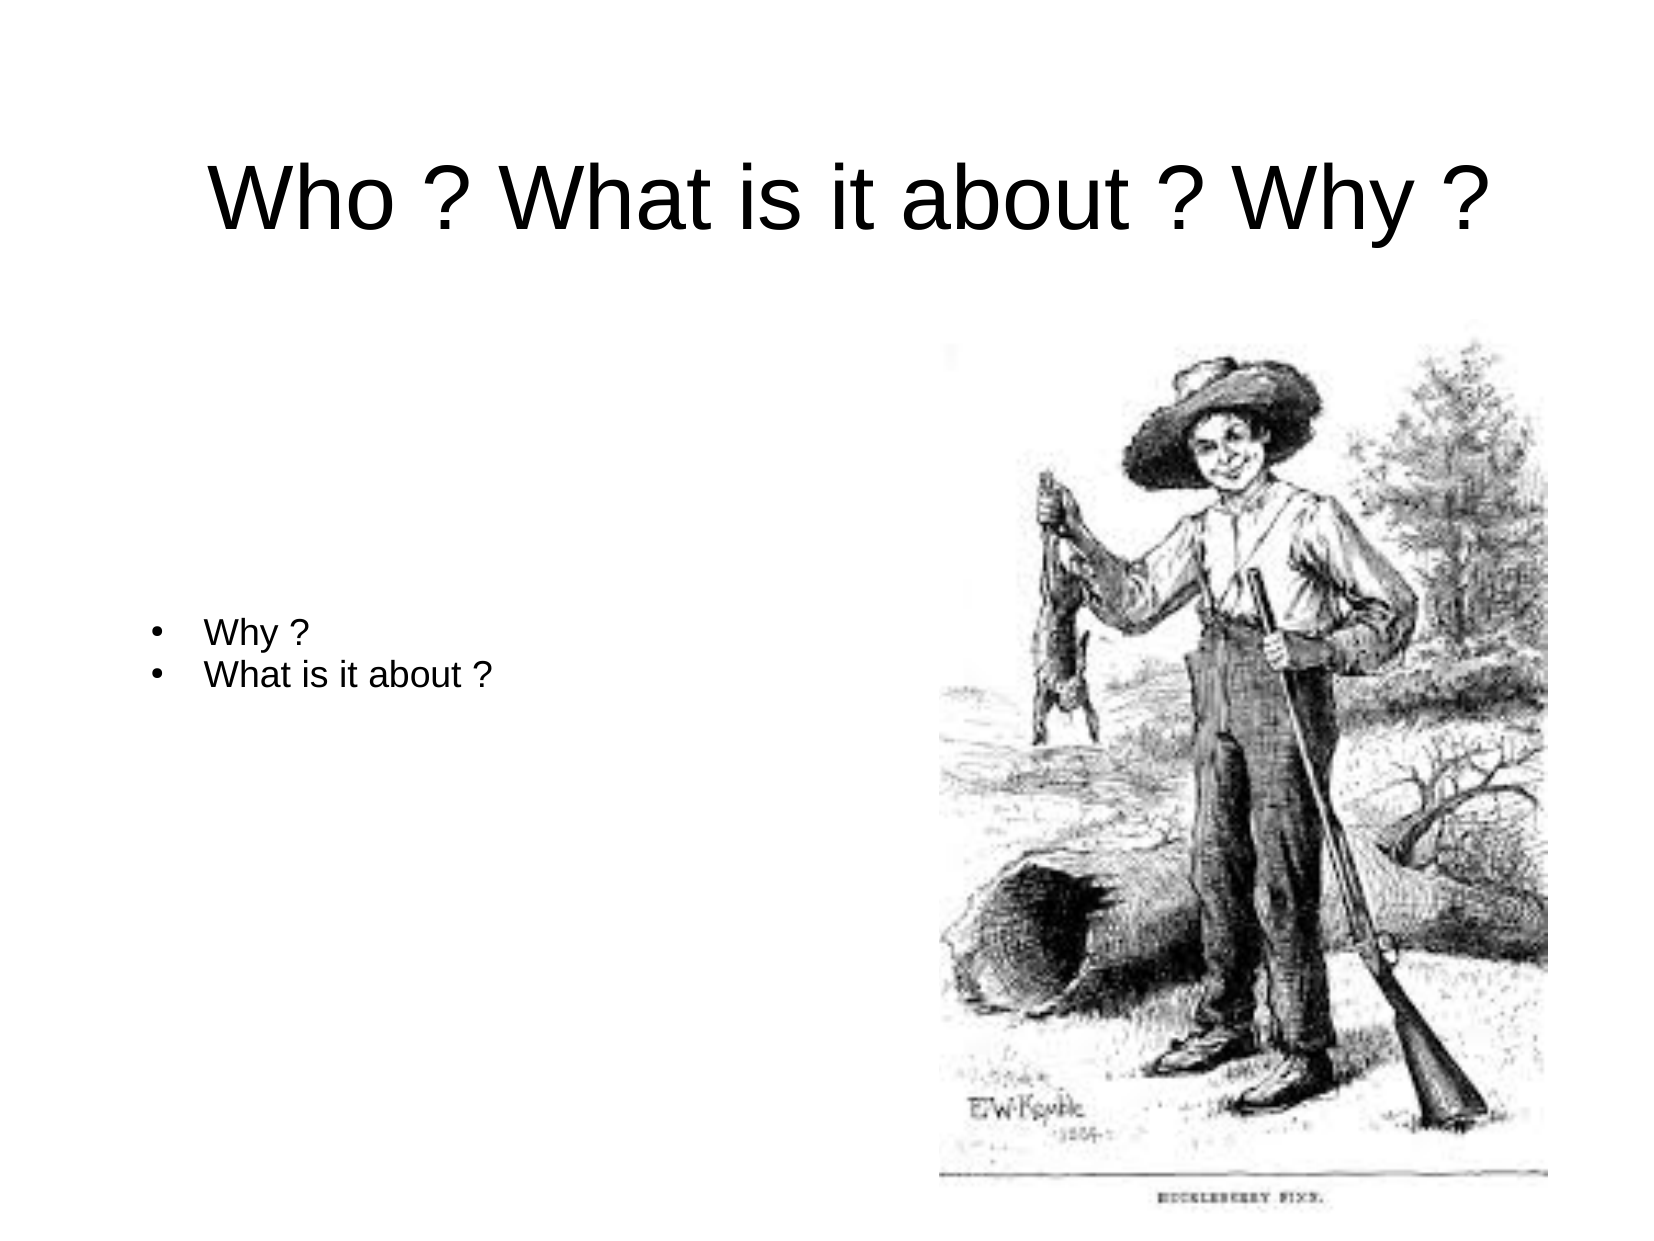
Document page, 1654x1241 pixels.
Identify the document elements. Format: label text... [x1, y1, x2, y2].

title Who ? What is it about ? Why ? [106, 94, 1595, 302]
text_box Why ? What is it about ? [118, 562, 1141, 861]
picture [939, 319, 1548, 1217]
